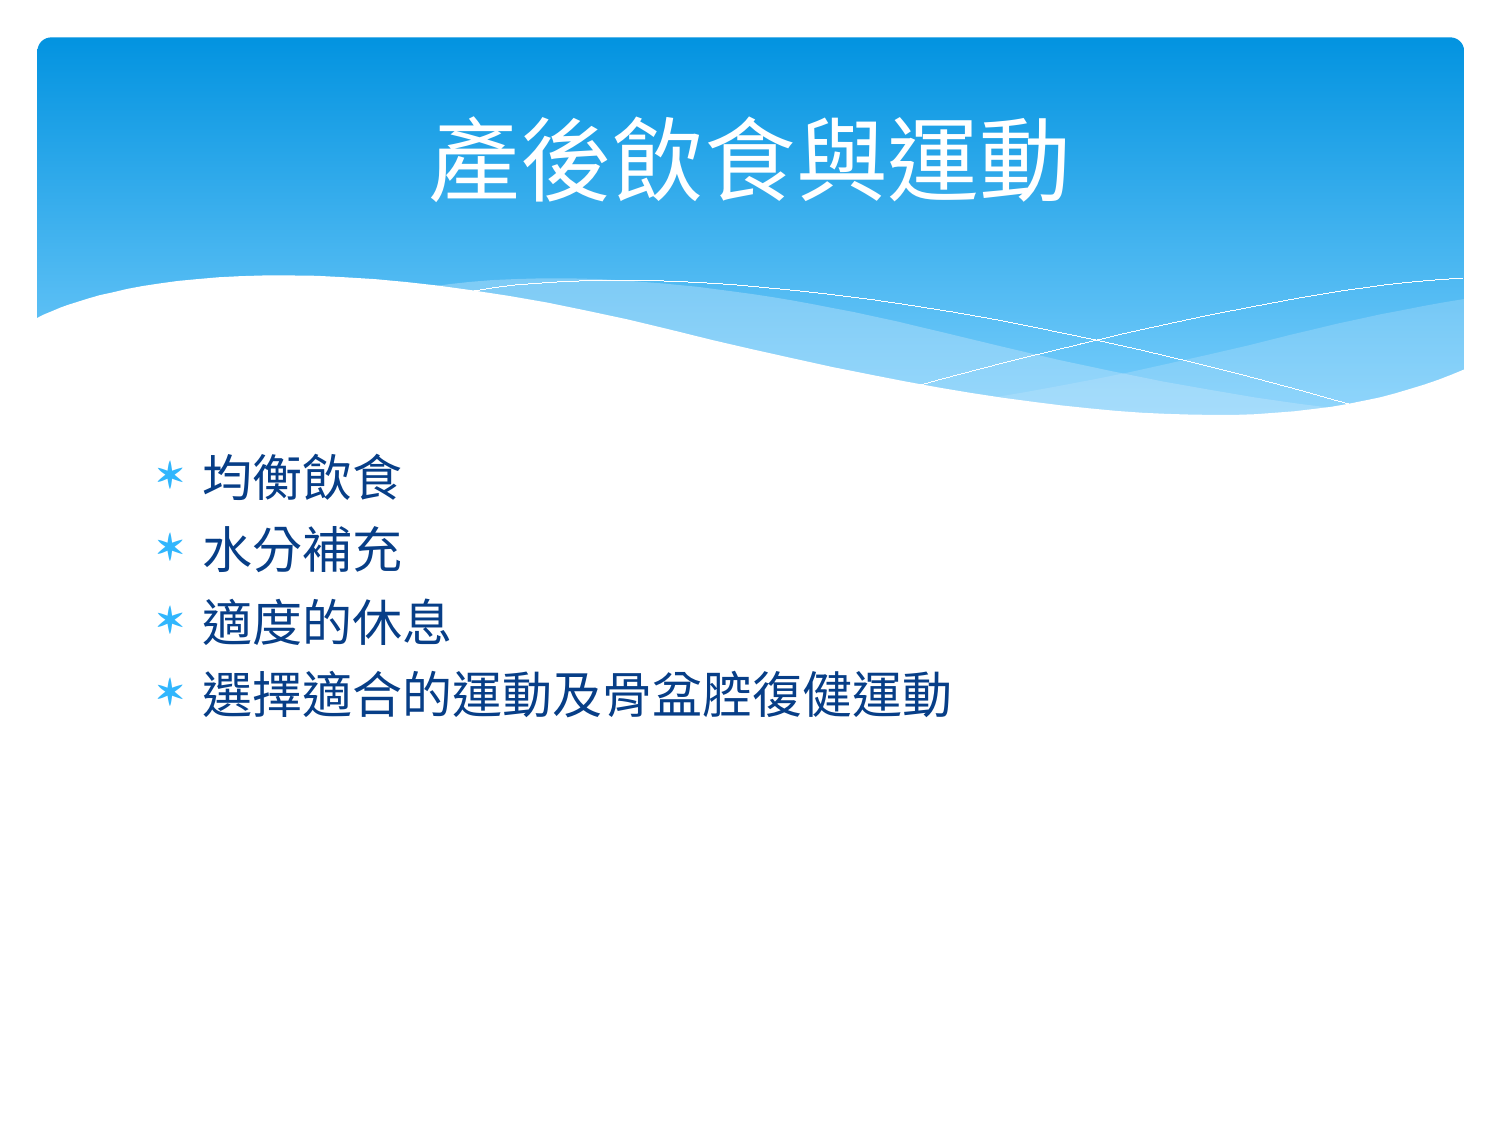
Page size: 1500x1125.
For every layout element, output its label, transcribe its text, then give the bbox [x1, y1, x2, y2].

title 產後飲食與運動 [75, 55, 1426, 261]
list 均衡飲食 水分補充 適度的休息 選擇適合的運動及骨盆腔復健運動 [142, 438, 1359, 1005]
